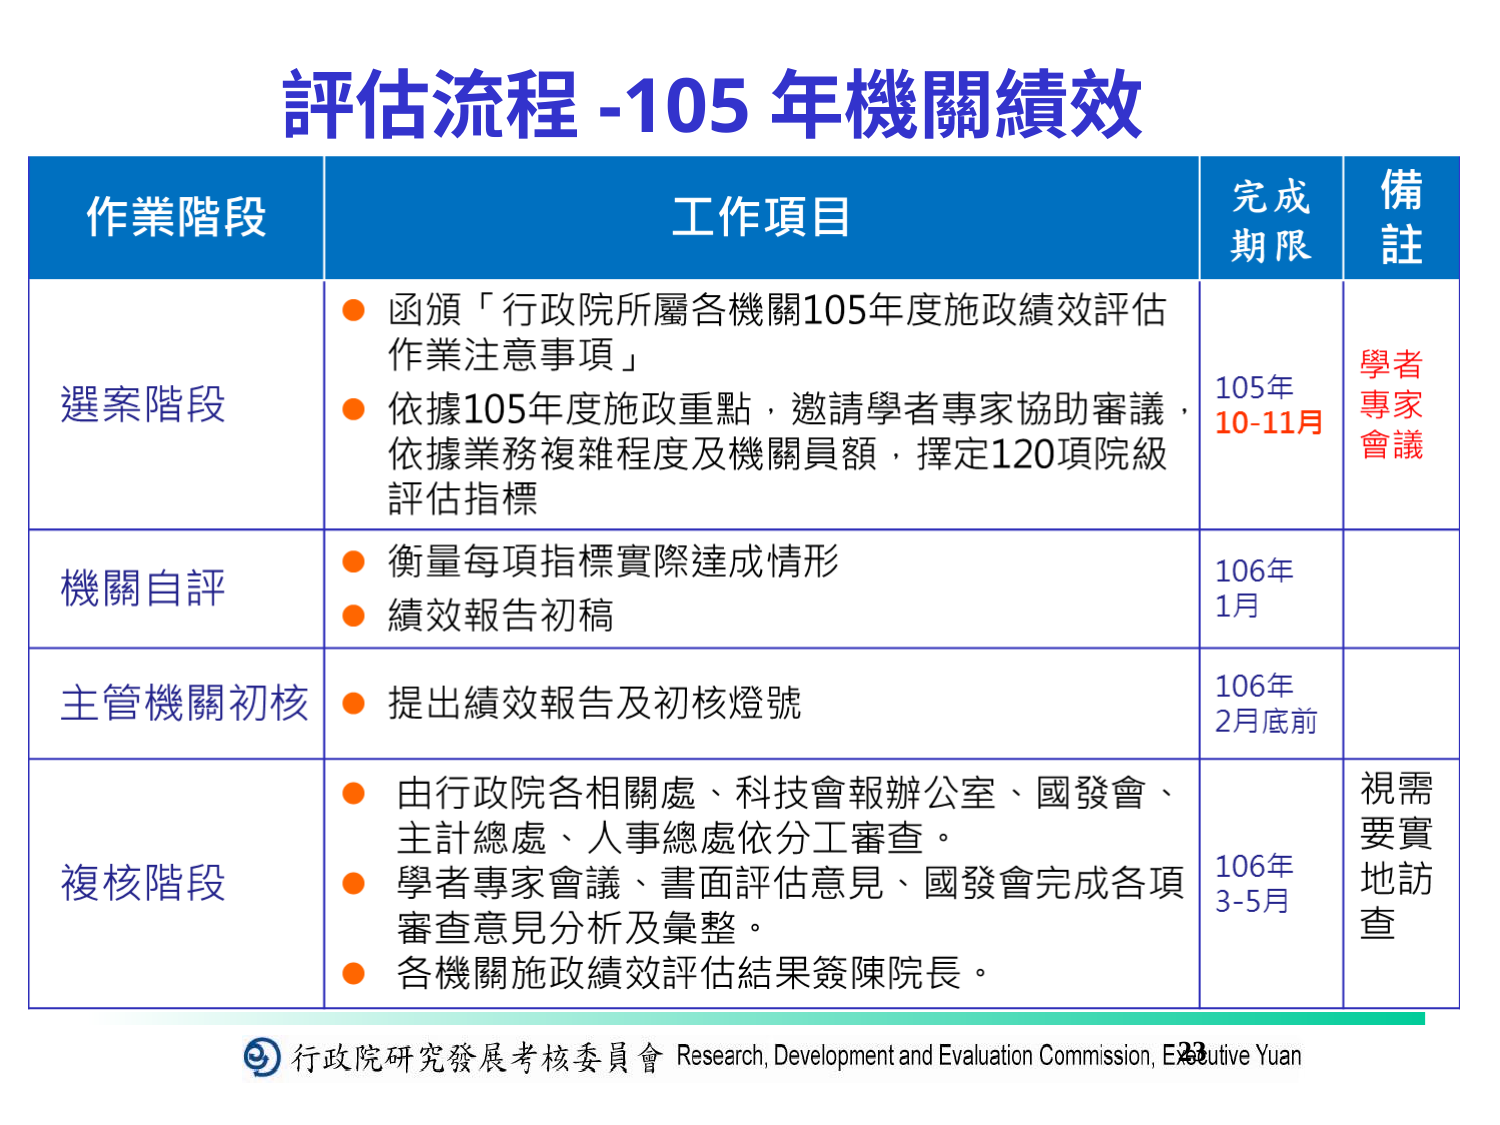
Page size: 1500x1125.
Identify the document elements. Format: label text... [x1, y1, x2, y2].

text_box [1162, 1021, 1476, 1101]
picture [28, 149, 1460, 1021]
text_box 評估流程-105年機關績效 [171, 49, 1254, 149]
